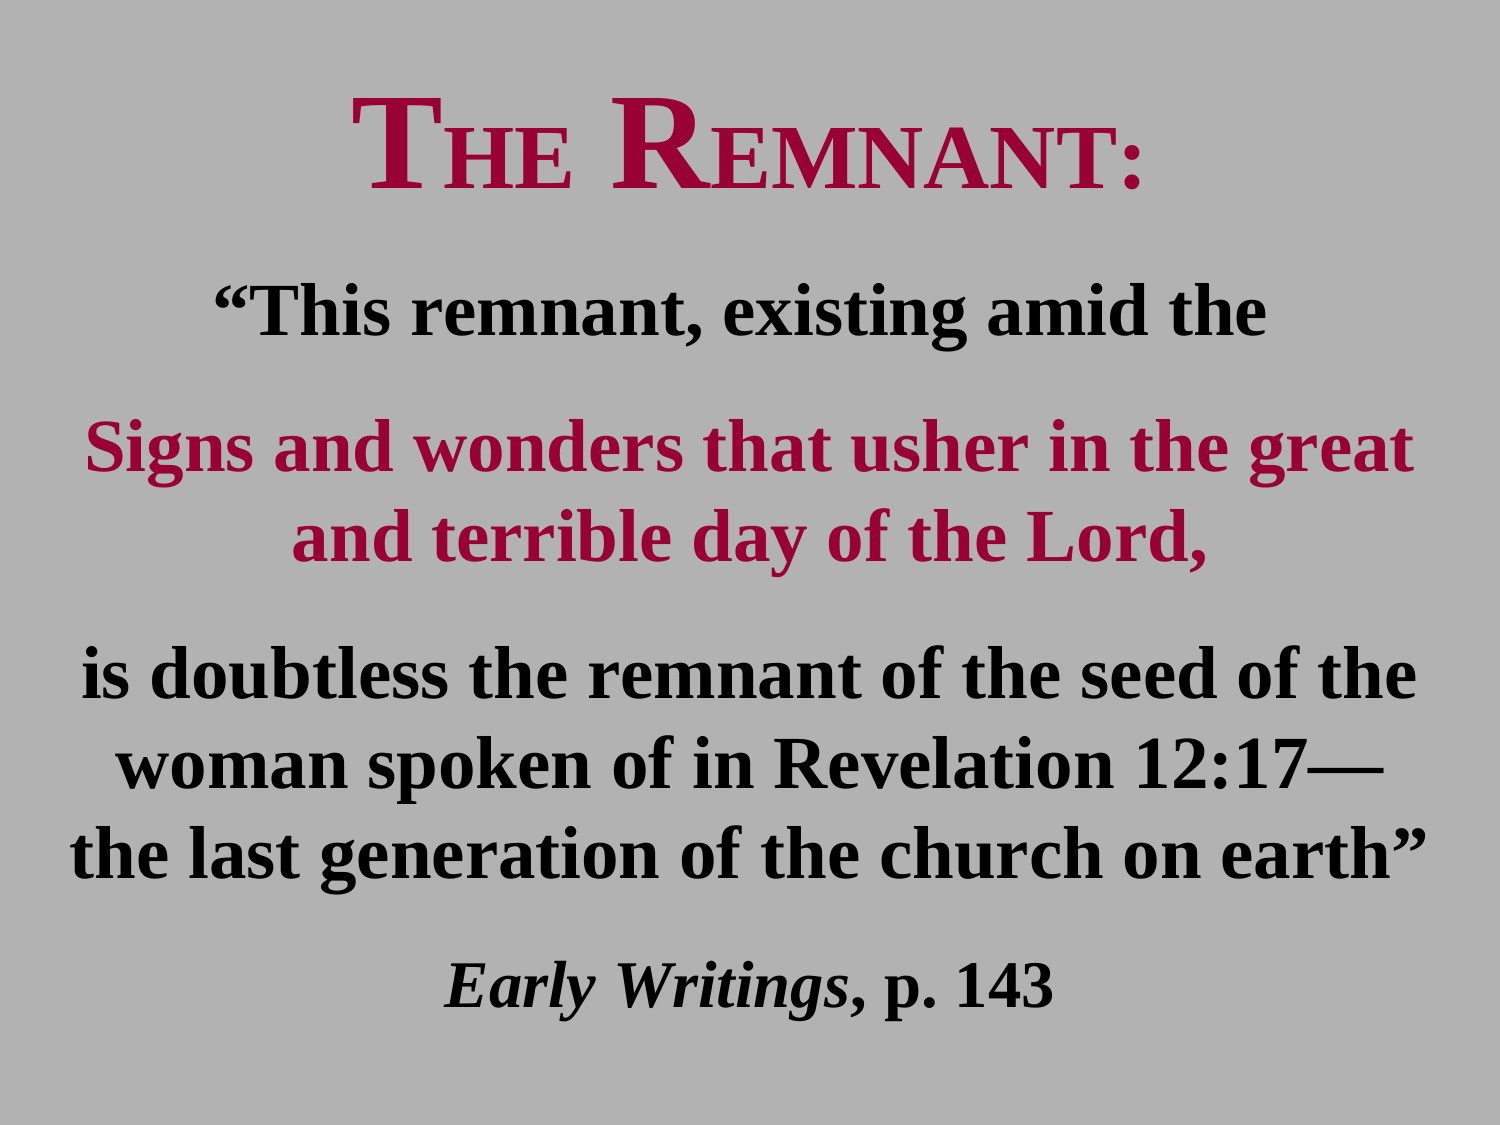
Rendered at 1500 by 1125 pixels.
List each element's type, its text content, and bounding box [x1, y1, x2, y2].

text_box THE REMNANT: [0, 43, 1500, 224]
text_box “This remnant, existing amid the Signs and wonders that usher in the great and terrible day of the Lord, is doubtless the remnant of the seed of the woman spoken of in Revelation 12:17— the last generation of the church on earth” Early Writings, p. 143 [0, 252, 1500, 1029]
